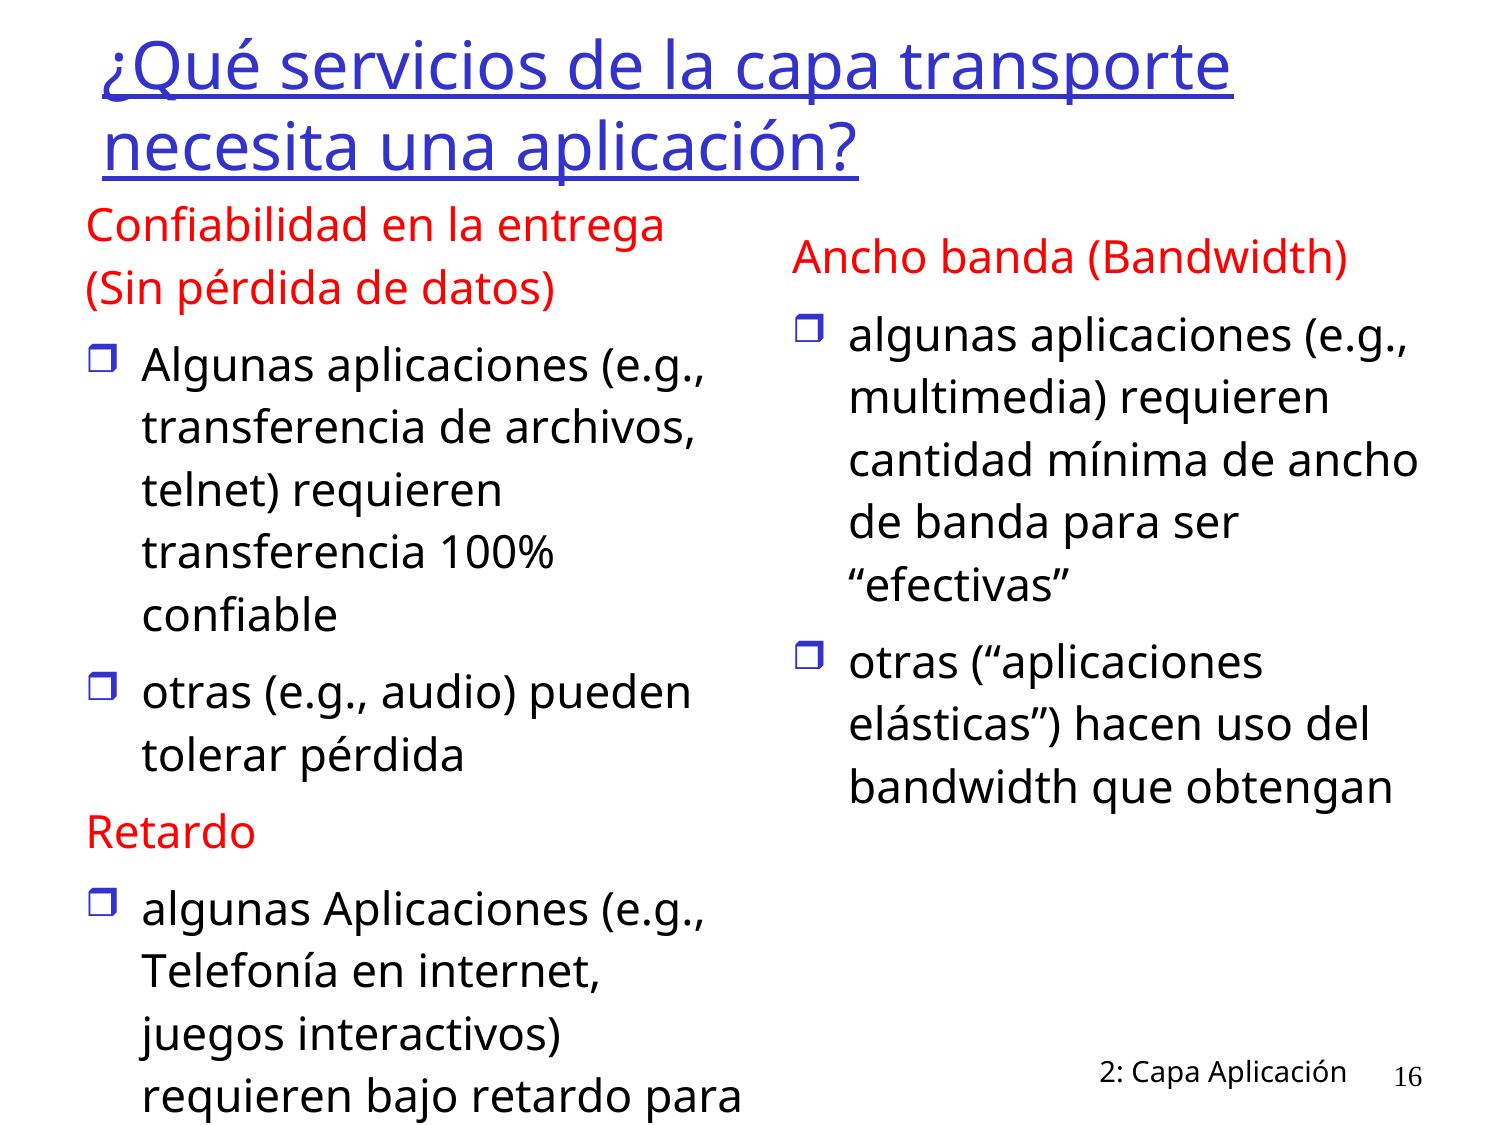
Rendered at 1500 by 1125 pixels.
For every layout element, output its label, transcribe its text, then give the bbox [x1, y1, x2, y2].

title ¿Qué servicios de la capa transporte necesita una aplicación? [87, 15, 1463, 196]
list Ancho banda (Bandwidth) algunas aplicaciones (e.g., multimedia) requieren cantidad mínima de ancho de banda para ser “efectivas” otras (“aplicaciones elásticas”) hacen uso del bandwidth que obtengan [792, 224, 1464, 734]
list Confiabilidad en la entrega (Sin pérdida de datos) Algunas aplicaciones (e.g., transferencia de archivos, telnet) requieren transferencia 100% confiable otras (e.g., audio) pueden tolerar pérdida Retardo algunas Aplicaciones (e.g., Telefonía en internet, juegos interactivos) requieren bajo retardo para ser “efectivas” [79, 192, 751, 1051]
